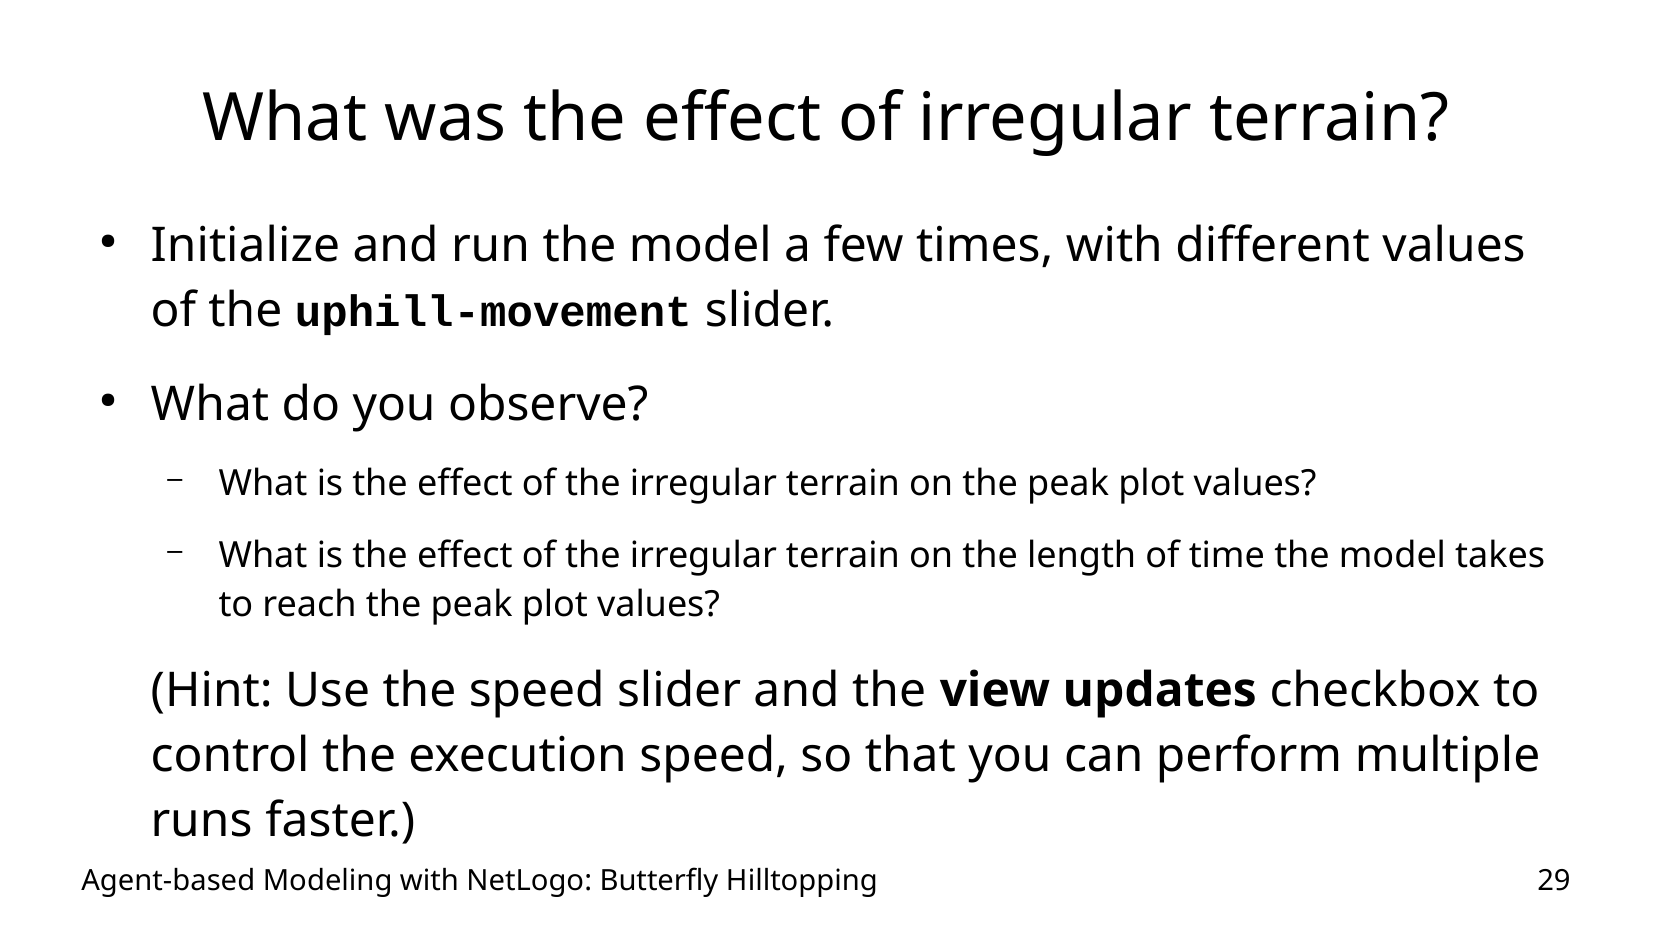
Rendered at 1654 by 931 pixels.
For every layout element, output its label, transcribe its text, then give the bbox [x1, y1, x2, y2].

title What was the effect of irregular terrain? [82, 37, 1571, 193]
list Initialize and run the model a few times, with different values of the uphill-movement slider. What do you observe? What is the effect of the irregular terrain on the peak plot values? What is the effect of the irregular terrain on the length of time the model takes to reach the peak plot values? (Hint: Use the speed slider and the view updates checkbox to control the execution speed, so that you can perform multiple runs faster.) [82, 210, 1571, 852]
